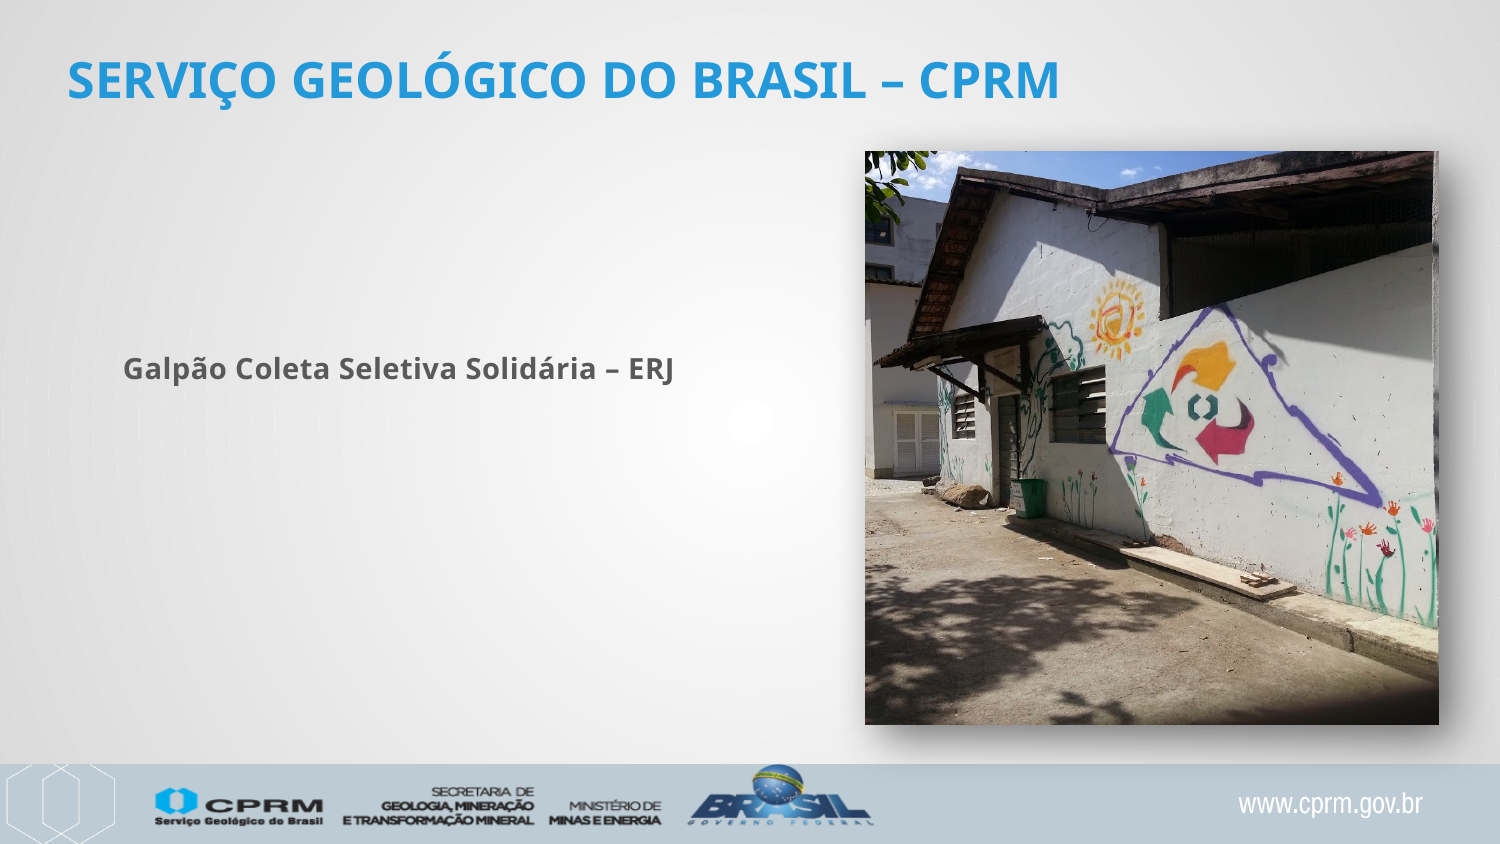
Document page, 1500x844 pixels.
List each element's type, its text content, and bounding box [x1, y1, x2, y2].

text_box Galpão Coleta Seletiva Solidária – ERJ [87, 335, 697, 464]
picture [0, 754, 1500, 844]
picture [865, 151, 1439, 725]
text_box SERVIÇO GEOLÓGICO DO BRASIL – CPRM [52, 40, 1077, 116]
